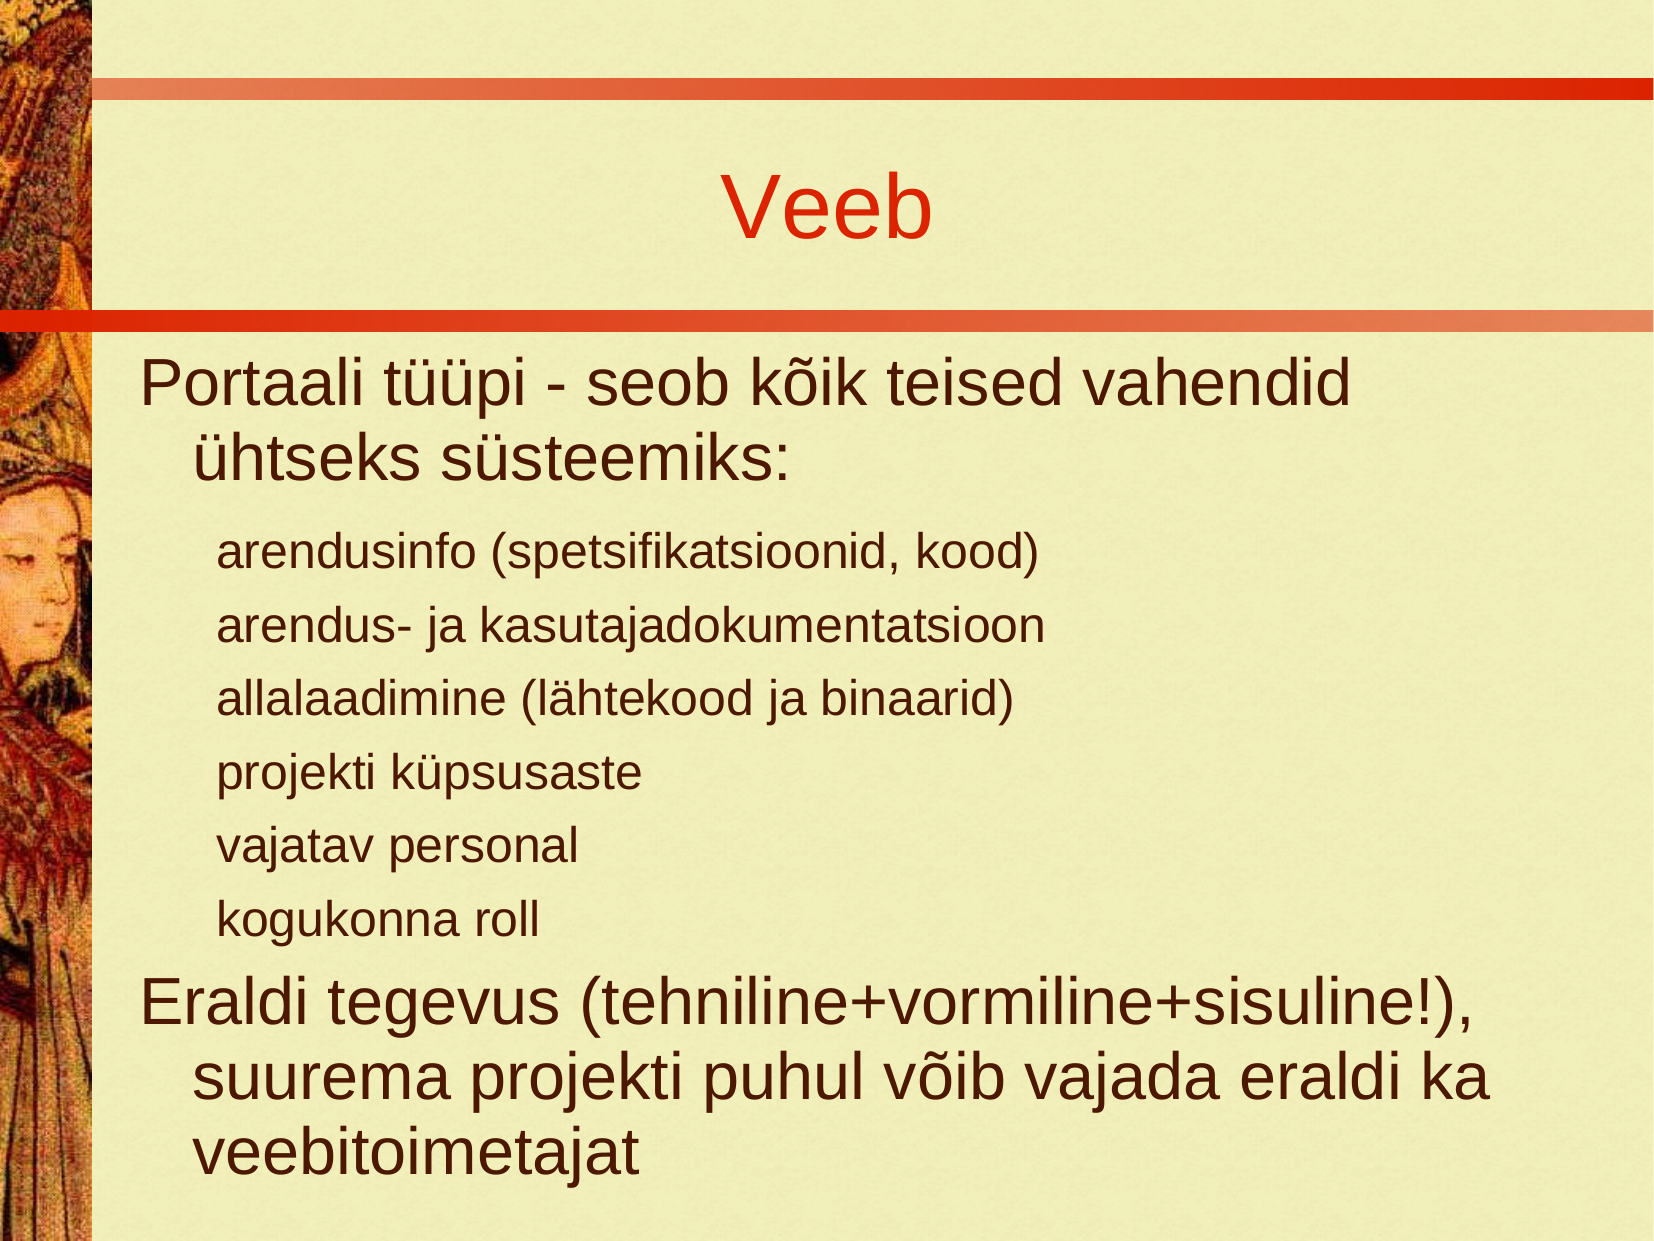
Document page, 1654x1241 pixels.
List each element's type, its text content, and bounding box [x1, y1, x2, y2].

title Veeb [121, 102, 1534, 311]
picture [0, 0, 1654, 310]
picture [0, 332, 1654, 1241]
list Portaali tüüpi - seob kõik teised vahendid ühtseks süsteemiks: arendusinfo (spetsifikatsioonid, kood) arendus- ja kasutajadokumentatsioon allalaadimine (lähtekood ja binaarid) projekti küpsusaste vajatav personal kogukonna roll Eraldi tegevus (tehniline+vormiline+sisuline!), suurema projekti puhul võib vajada eraldi ka veebitoimetajat [121, 344, 1534, 1189]
